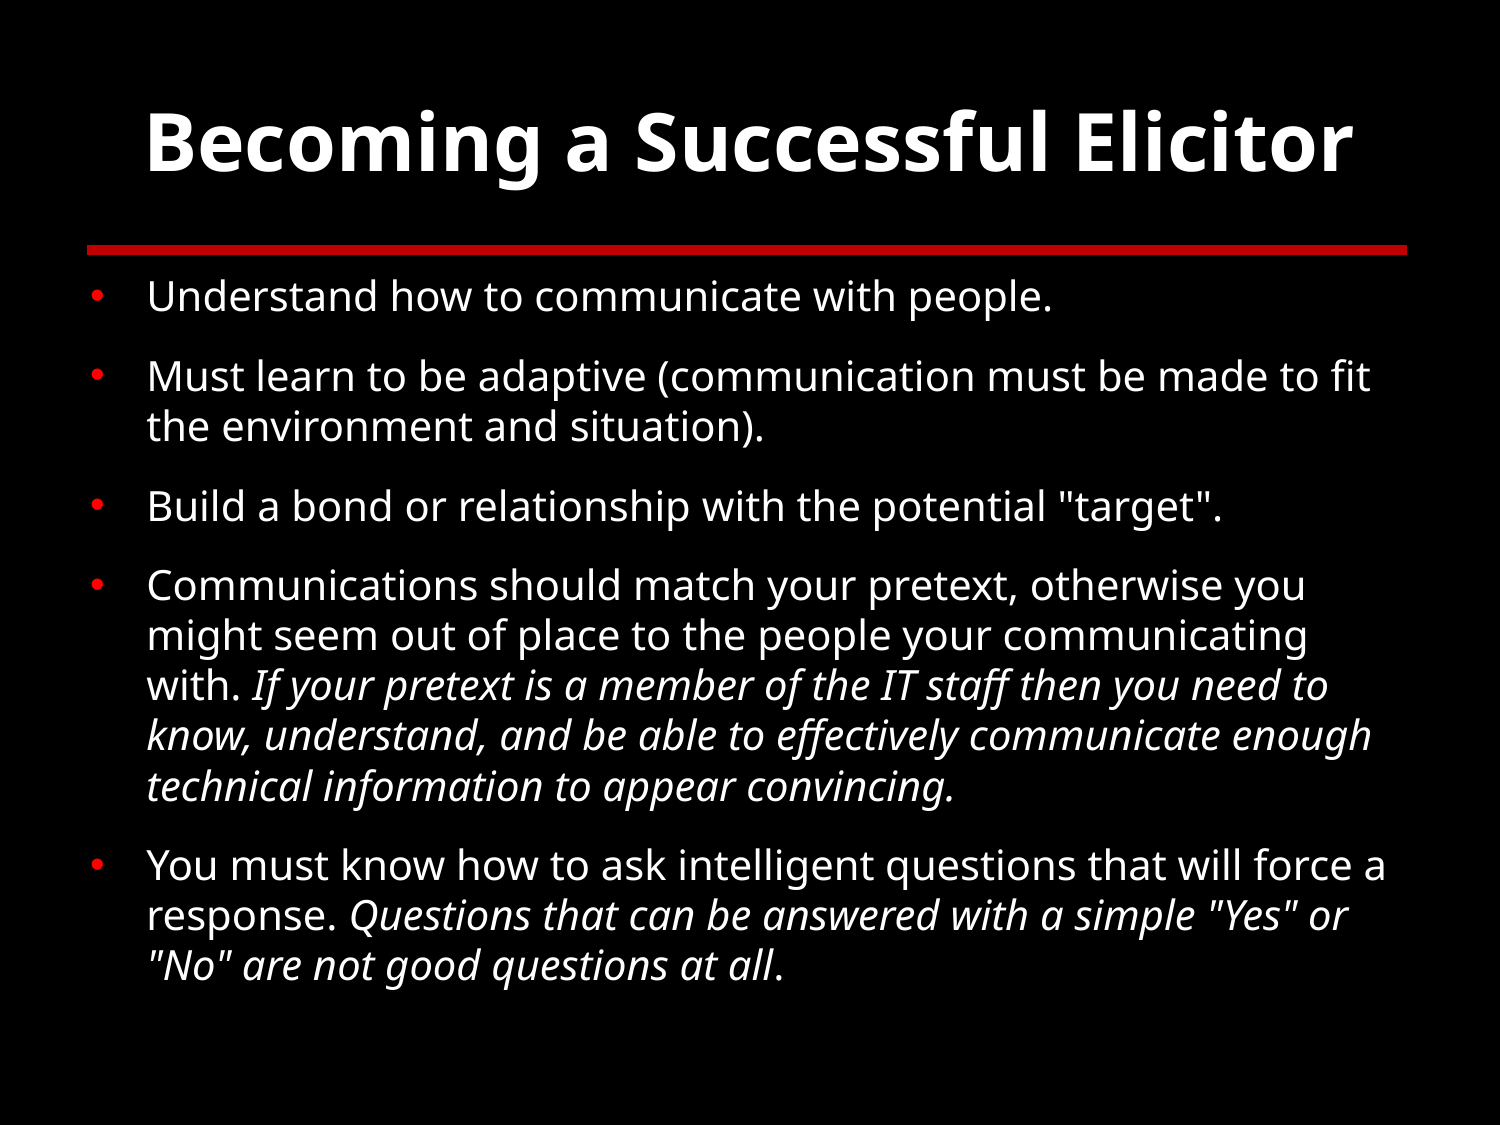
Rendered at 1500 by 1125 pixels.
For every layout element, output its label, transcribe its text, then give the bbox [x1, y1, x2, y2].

title Becoming a Successful Elicitor [75, 45, 1425, 233]
list Understand how to communicate with people. Must learn to be adaptive (communication must be made to fit the environment and situation). Build a bond or relationship with the potential "target". Communications should match your pretext, otherwise you might seem out of place to the people your communicating with. If your pretext is a member of the IT staff then you need to know, understand, and be able to effectively communicate enough technical information to appear convincing. You must know how to ask intelligent questions that will force a response. Questions that can be answered with a simple "Yes" or "No" are not good questions at all. [75, 262, 1425, 1005]
